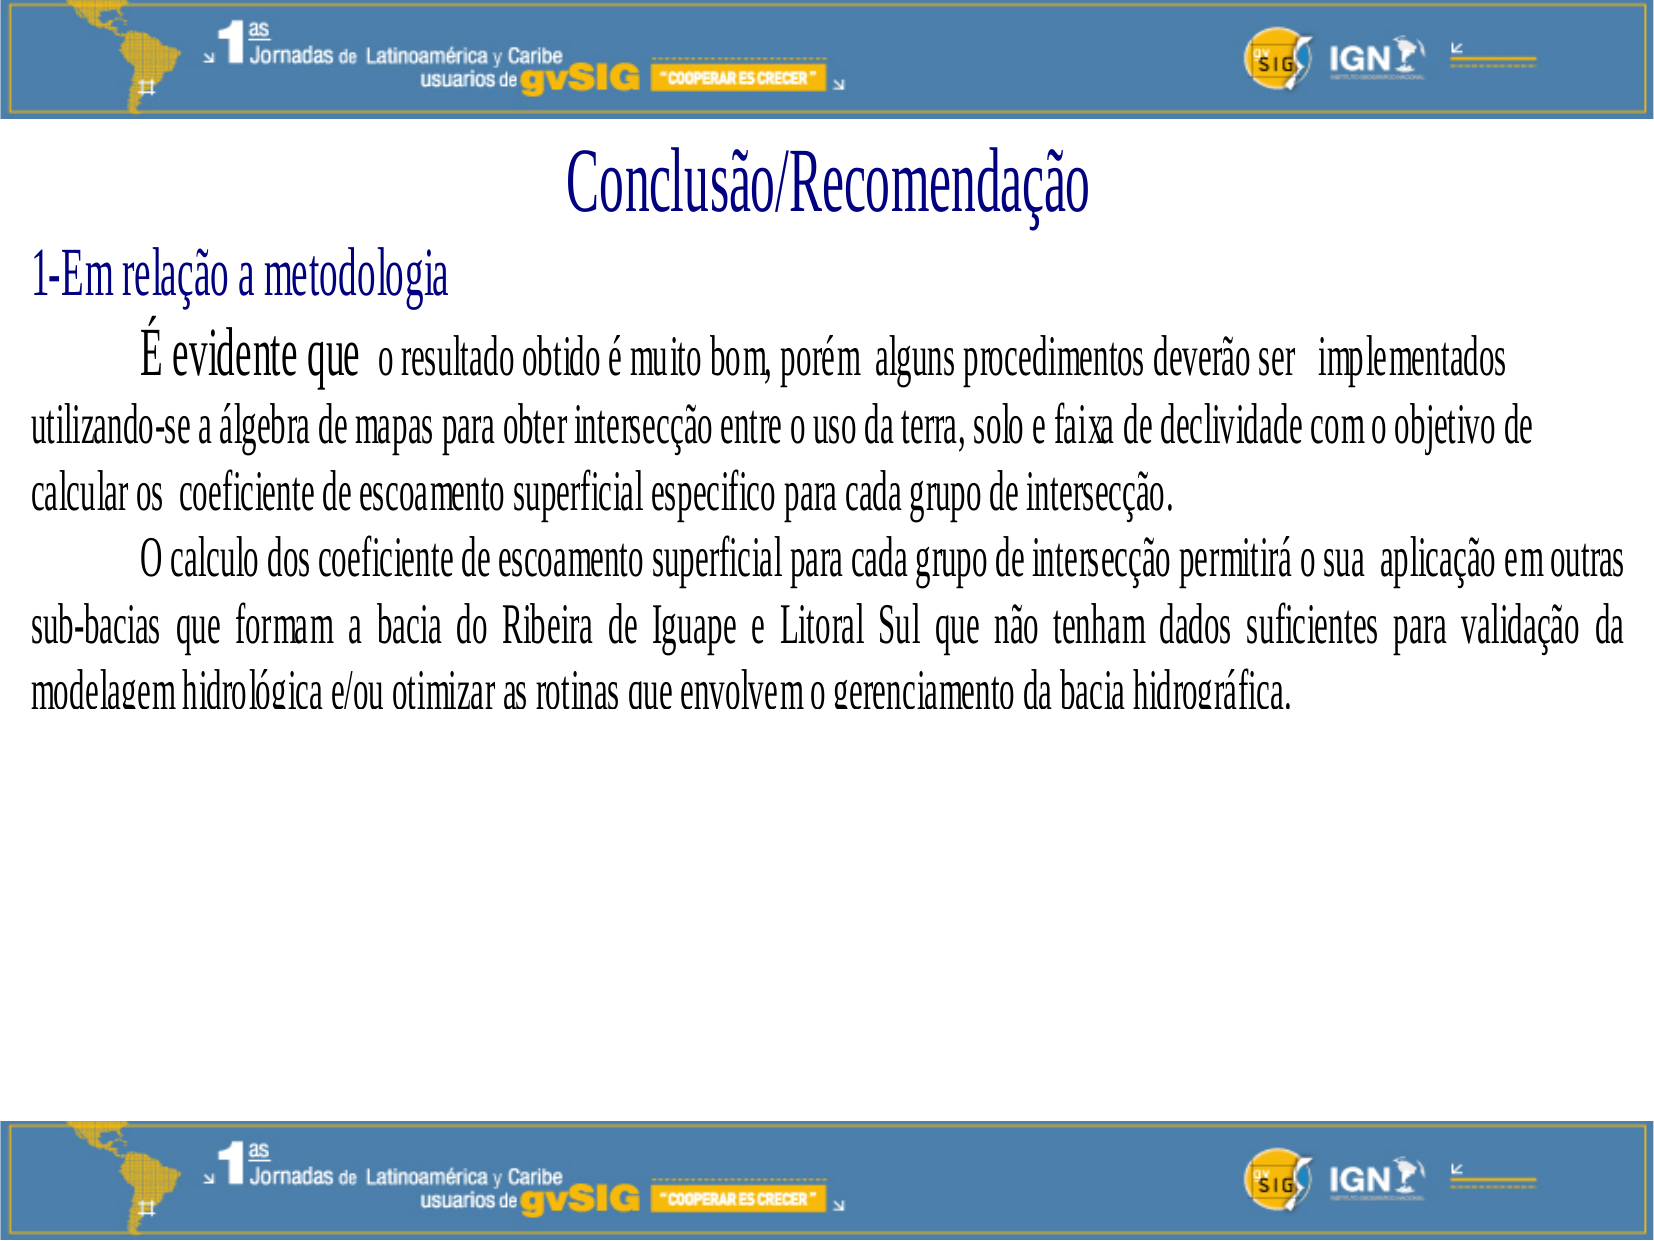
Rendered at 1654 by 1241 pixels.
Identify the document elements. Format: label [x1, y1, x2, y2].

chart [29, 131, 1626, 709]
picture [0, 0, 1654, 119]
picture [0, 1121, 1654, 1241]
